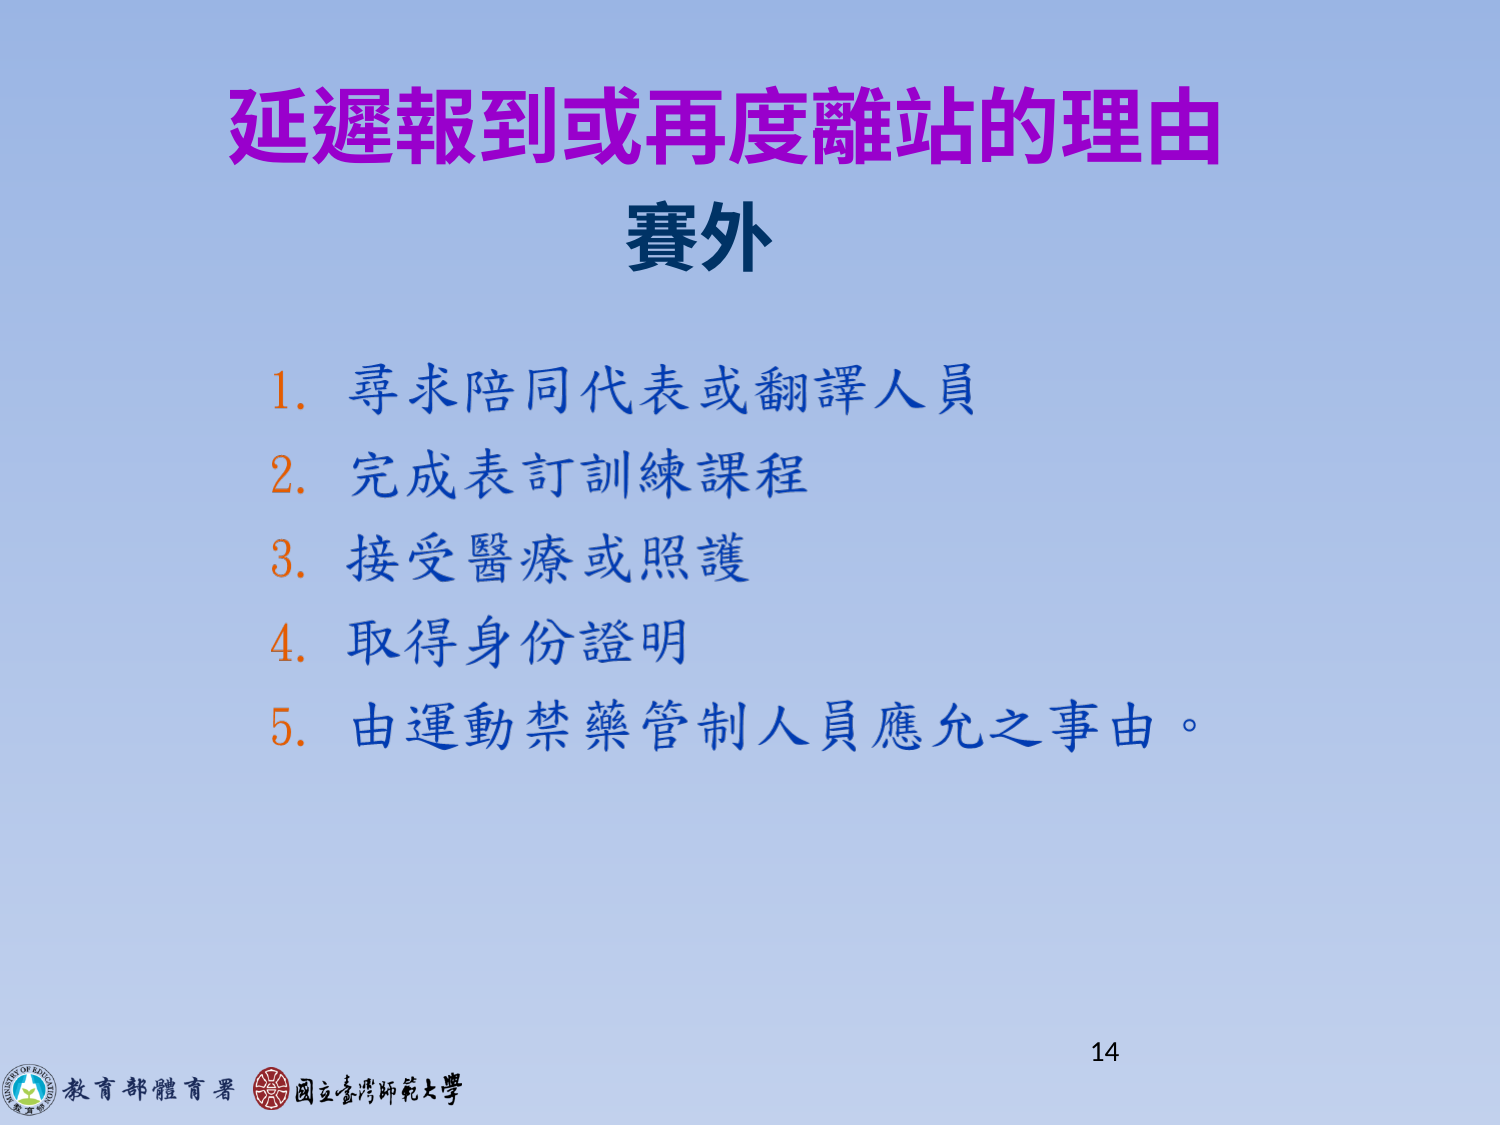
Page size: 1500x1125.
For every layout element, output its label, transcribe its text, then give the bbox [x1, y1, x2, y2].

text_box [1074, 1024, 1426, 1103]
picture [244, 333, 1255, 792]
list 延遲報到或再度離站的理由 賽外 [100, 66, 1400, 916]
